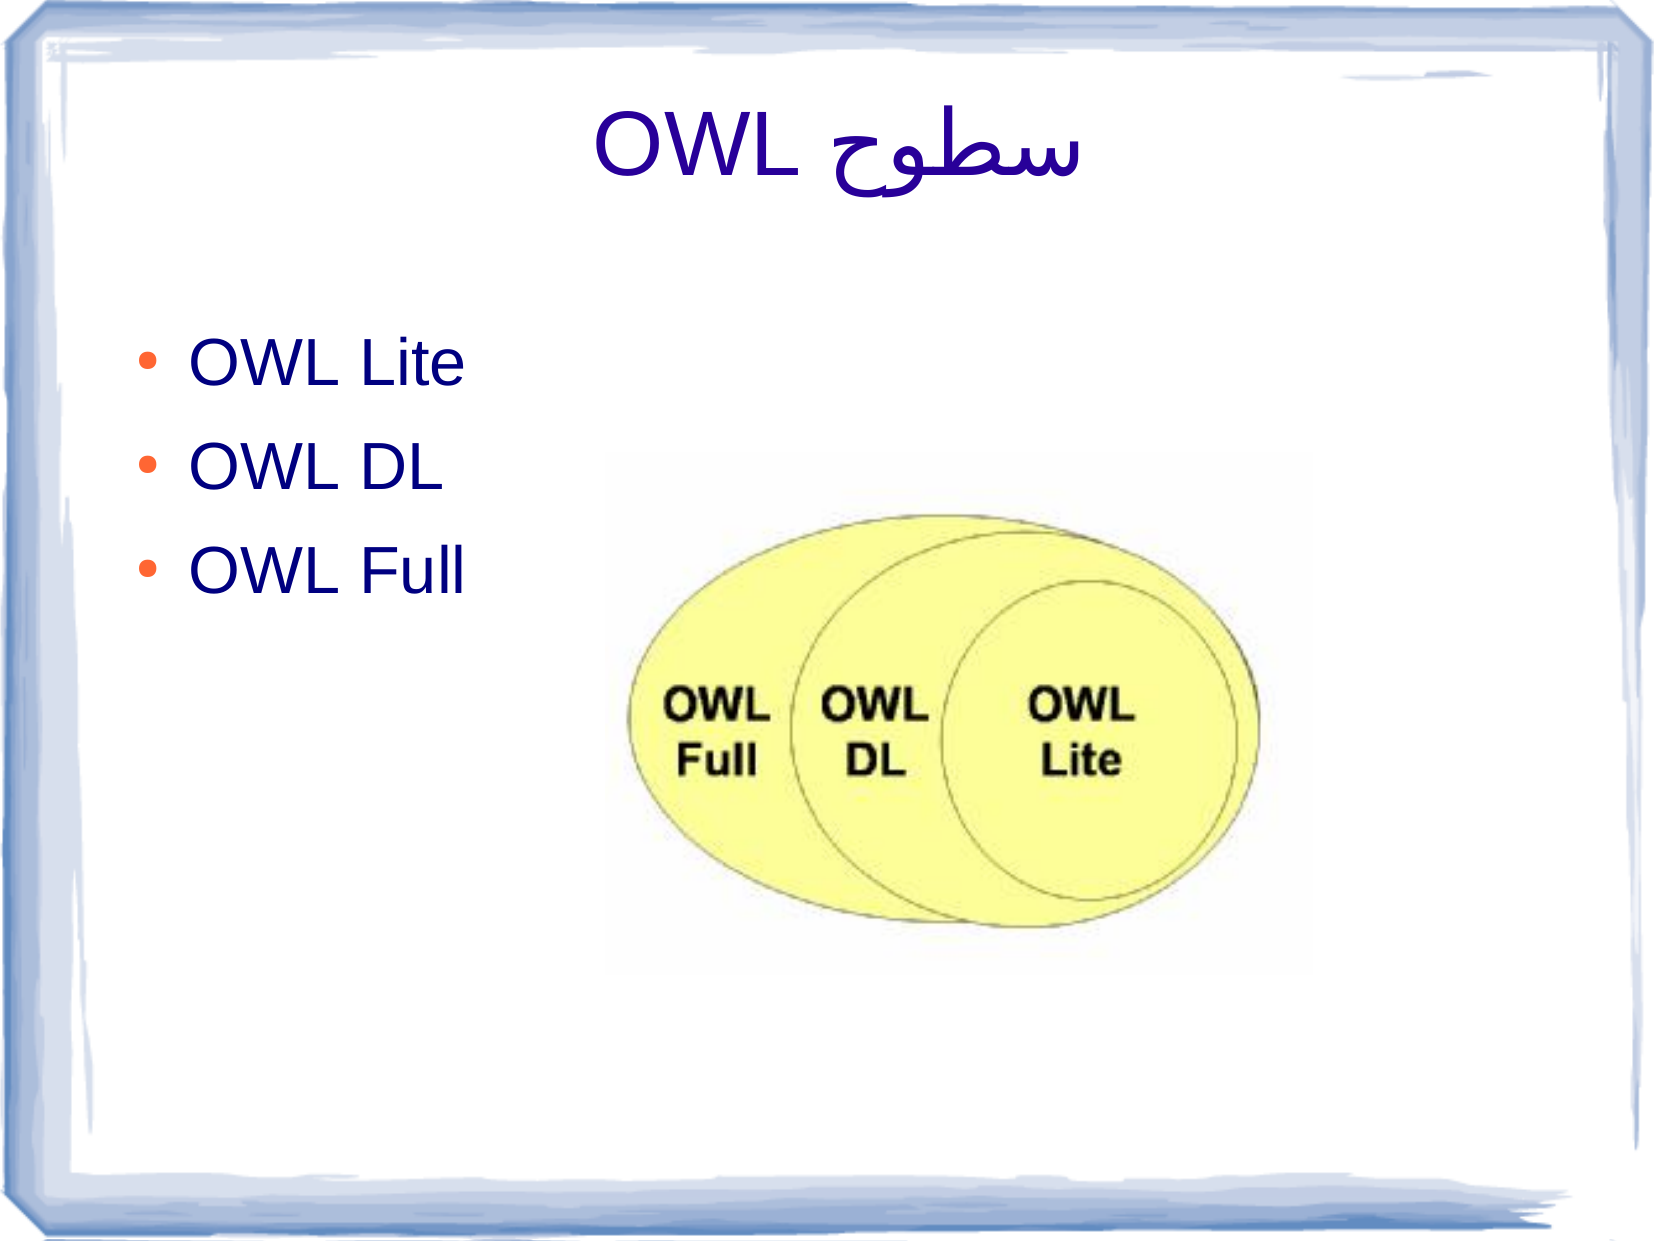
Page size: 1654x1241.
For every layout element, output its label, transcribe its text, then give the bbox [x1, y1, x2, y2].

picture [0, 0, 1654, 1241]
list OWL Lite OWL DL OWL Full [118, 324, 1571, 1129]
title OWL سطوح [82, 56, 1571, 250]
